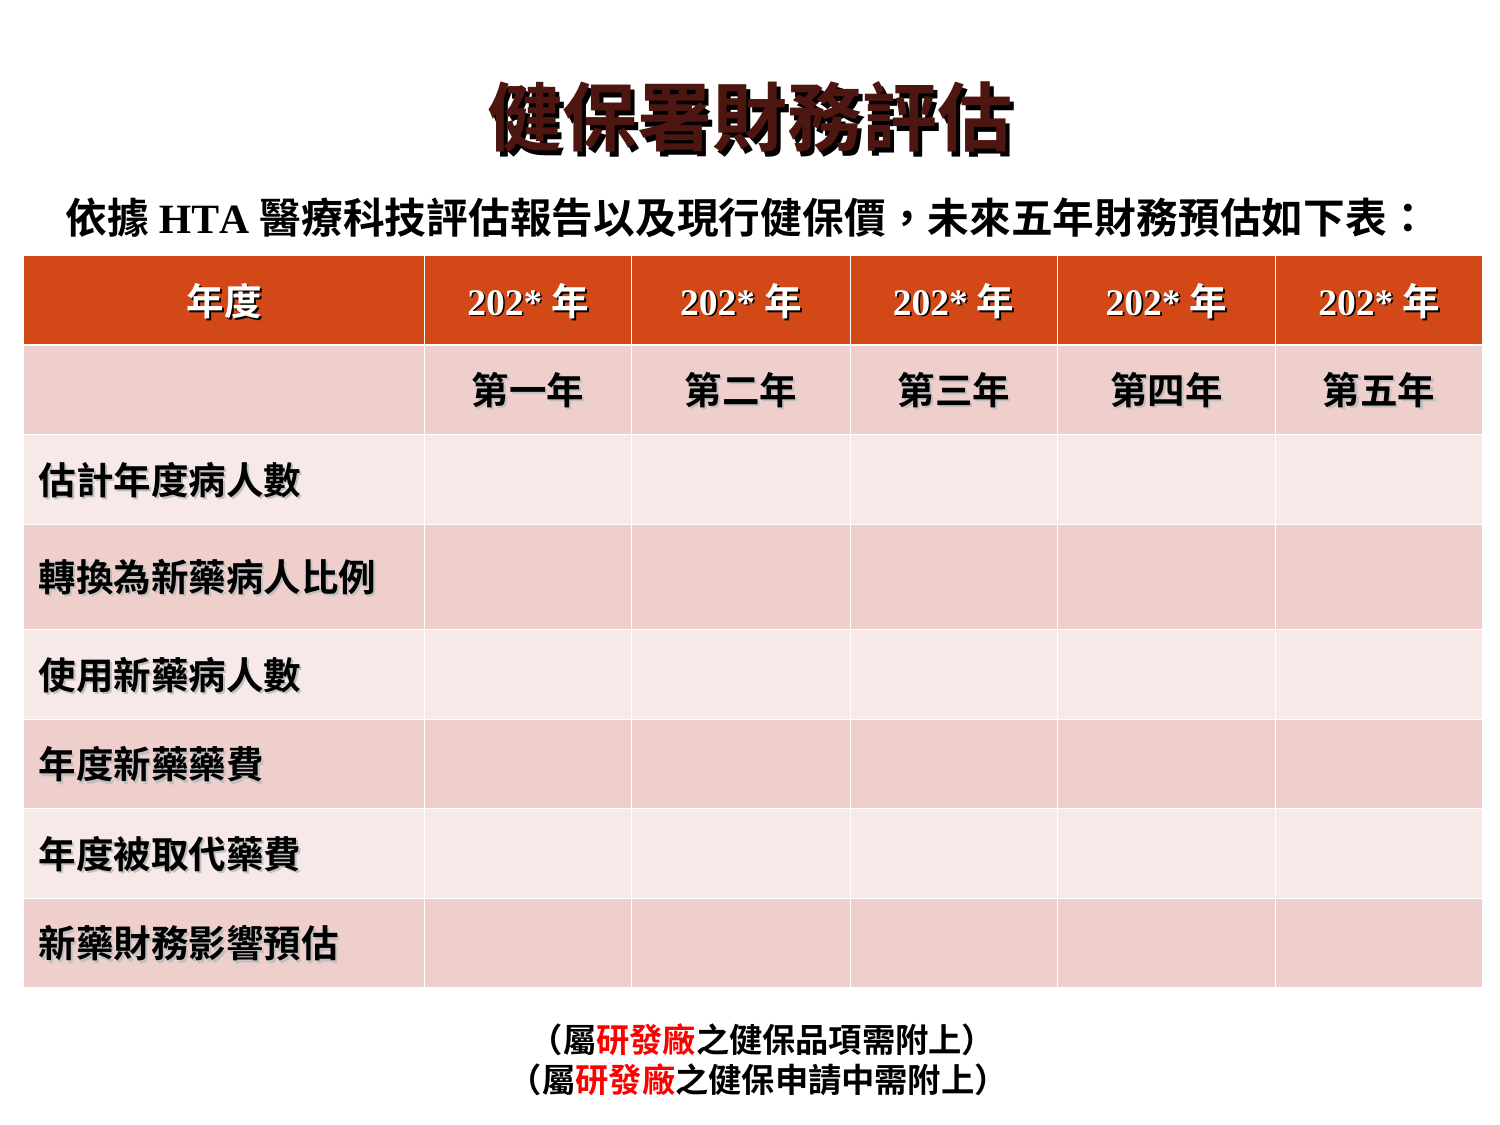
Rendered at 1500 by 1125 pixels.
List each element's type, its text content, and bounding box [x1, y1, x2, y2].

table_cell [1058, 899, 1275, 987]
table_cell 第四年 [1058, 346, 1275, 434]
table_cell [1058, 809, 1275, 898]
table_cell [632, 435, 850, 524]
table_cell [24, 346, 424, 434]
table_cell [851, 720, 1057, 808]
table_cell [1058, 525, 1275, 629]
table_cell 新藥財務影響預估 [24, 899, 424, 987]
table_cell 第三年 [851, 346, 1057, 434]
table_cell [1058, 720, 1275, 808]
table_cell 年度被取代藥費 [24, 809, 424, 898]
text_box 依據HTA醫療科技評估報告以及現行健保價，未來五年財務預估如下表： [29, 184, 1465, 251]
table_cell [632, 720, 850, 808]
table_cell [851, 899, 1057, 987]
table_cell [1276, 435, 1482, 524]
table_cell [632, 809, 850, 898]
table_cell 第一年 [425, 346, 631, 434]
table_header 年度 [24, 256, 424, 344]
table_cell 使用新藥病人數 [24, 630, 424, 719]
table_cell [632, 899, 850, 987]
table_cell [1276, 809, 1482, 898]
table_cell 年度新藥藥費 [24, 720, 424, 808]
text_box （屬研發廠之健保品項需附上） （屬研發廠之健保申請中需附上） [477, 1011, 1023, 1107]
table_cell [1276, 899, 1482, 987]
table_cell [1276, 720, 1482, 808]
table_cell 第二年 [632, 346, 850, 434]
table_cell [851, 435, 1057, 524]
table_cell [851, 809, 1057, 898]
table_cell [425, 809, 631, 898]
table_cell [632, 630, 850, 719]
title 健保署財務評估 [112, 47, 1388, 184]
table_header 202*年 [632, 256, 850, 344]
table_header 202*年 [425, 256, 631, 344]
table_cell [1276, 630, 1482, 719]
table_cell [851, 630, 1057, 719]
table_header 202*年 [1276, 256, 1482, 344]
table_cell [425, 435, 631, 524]
table_cell [425, 525, 631, 629]
table_header 202*年 [851, 256, 1057, 344]
table_header 202*年 [1058, 256, 1275, 344]
table_cell [632, 525, 850, 629]
table_cell [425, 720, 631, 808]
table_cell [425, 630, 631, 719]
table_cell 估計年度病人數 [24, 435, 424, 524]
table_cell 第五年 [1276, 346, 1482, 434]
table_cell 轉換為新藥病人比例 [24, 525, 424, 629]
table_cell [425, 899, 631, 987]
table_cell [1058, 630, 1275, 719]
table_cell [1058, 435, 1275, 524]
table_cell [1276, 525, 1482, 629]
table_cell [851, 525, 1057, 629]
